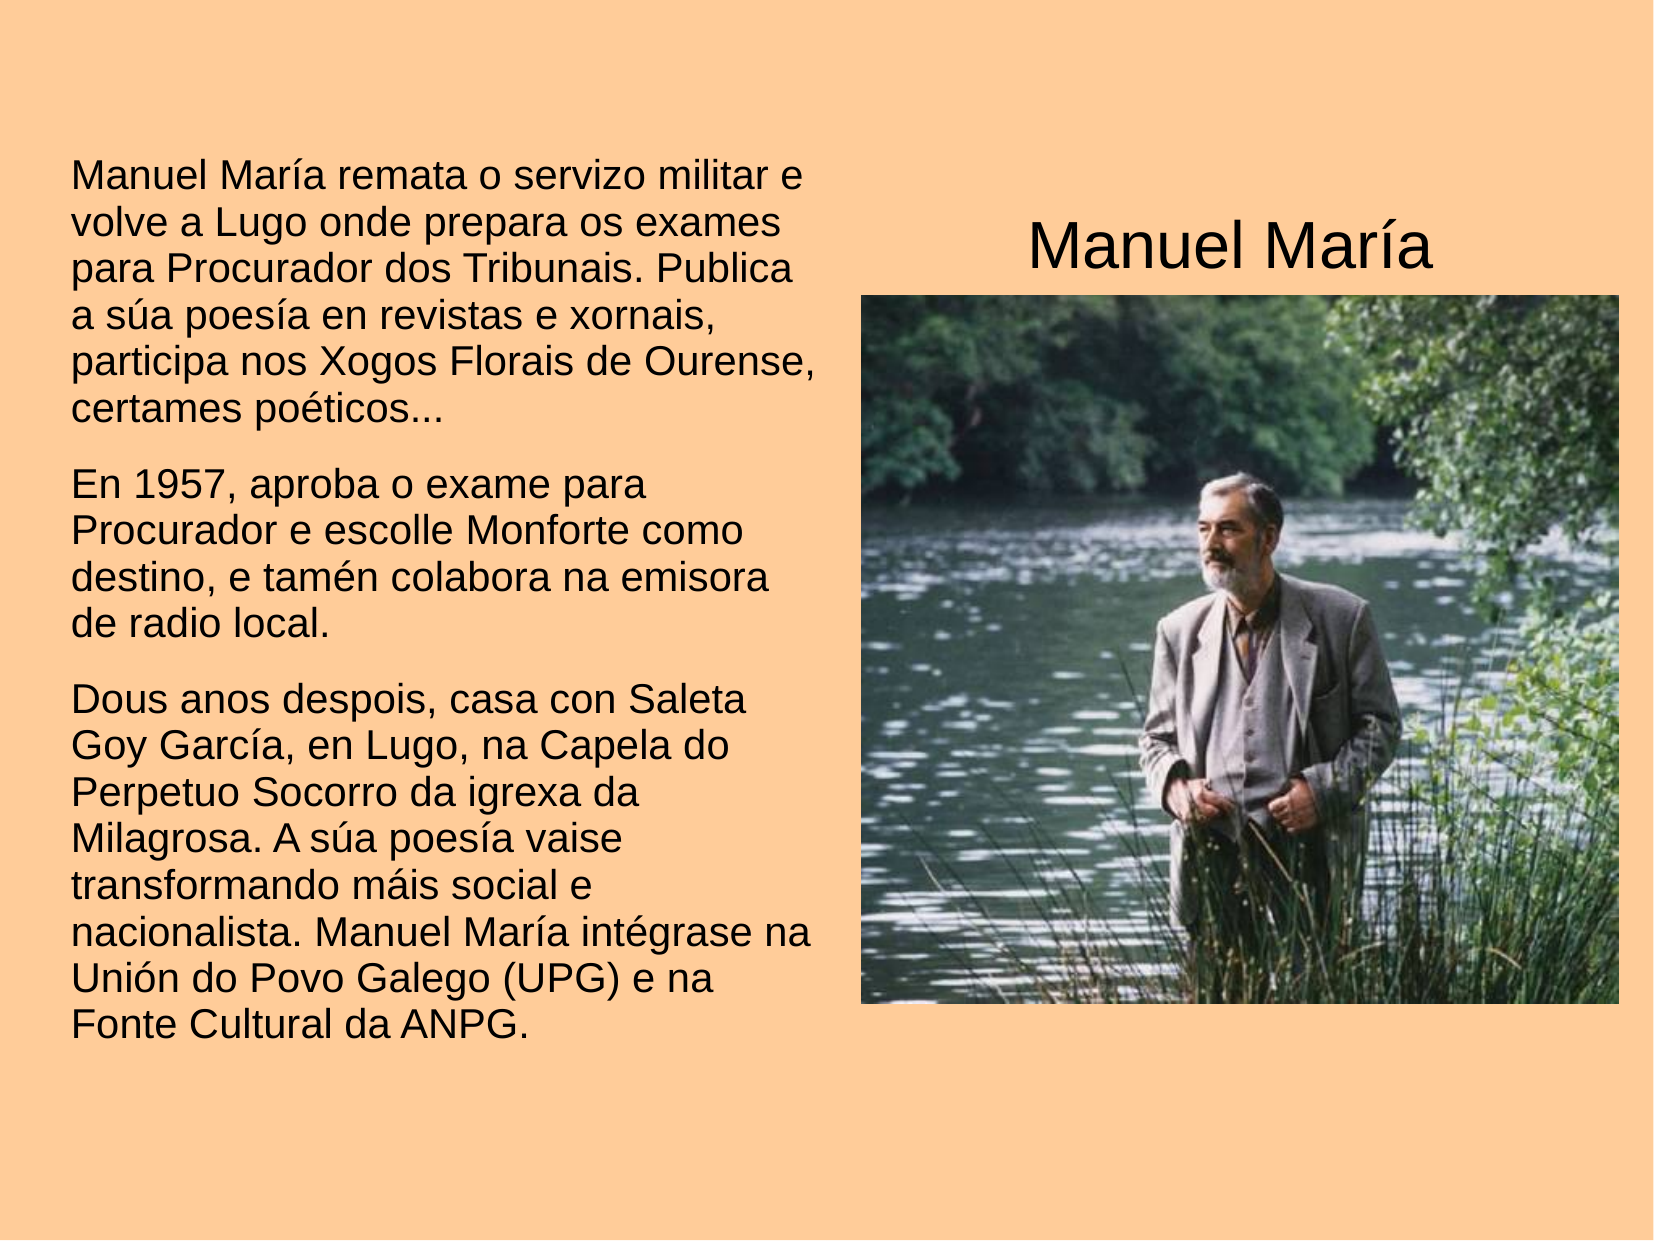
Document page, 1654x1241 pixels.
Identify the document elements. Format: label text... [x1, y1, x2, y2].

list Manuel María remata o servizo militar e volve a Lugo onde prepara os exames para Procurador dos Tribunais. Publica a súa poesía en revistas e xornais, participa nos Xogos Florais de Ourense, certames poéticos... En 1957, aproba o exame para Procurador e escolle Monforte como destino, e tamén colabora na emisora de radio local. Dous anos despois, casa con Saleta Goy García, en Lugo, na Capela do Perpetuo Socorro da igrexa da Milagrosa. A súa poesía vaise transformando máis social e nacionalista. Manuel María intégrase na Unión do Povo Galego (UPG) e na Fonte Cultural da ANPG. [0, 0, 826, 1241]
list Manuel María [826, 0, 1654, 1241]
text_box [91, 156, 193, 228]
picture [861, 295, 1619, 1004]
